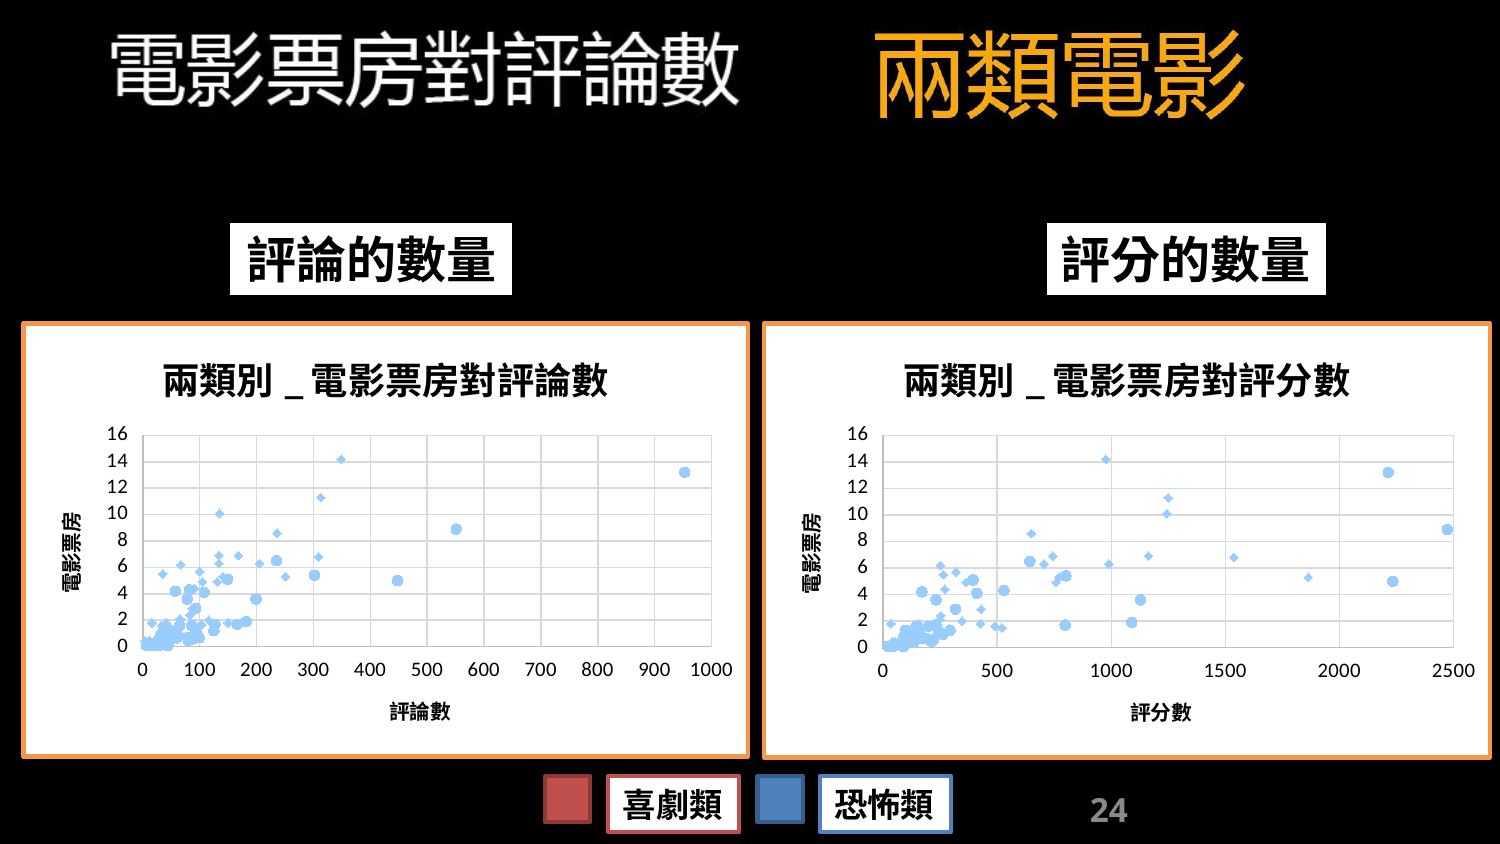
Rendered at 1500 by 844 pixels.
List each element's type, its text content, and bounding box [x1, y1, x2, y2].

text_box 評論的數量 [228, 221, 514, 297]
picture [89, 20, 761, 127]
chart [21, 321, 750, 759]
text_box 喜劇類 [607, 776, 740, 832]
text_box 24 [1074, 782, 1426, 827]
chart [761, 321, 1493, 760]
text_box 評分的數量 [1045, 221, 1329, 297]
text_box [545, 776, 590, 822]
text_box 恐怖類 [819, 776, 951, 832]
picture [864, 22, 1252, 125]
text_box [758, 776, 803, 822]
